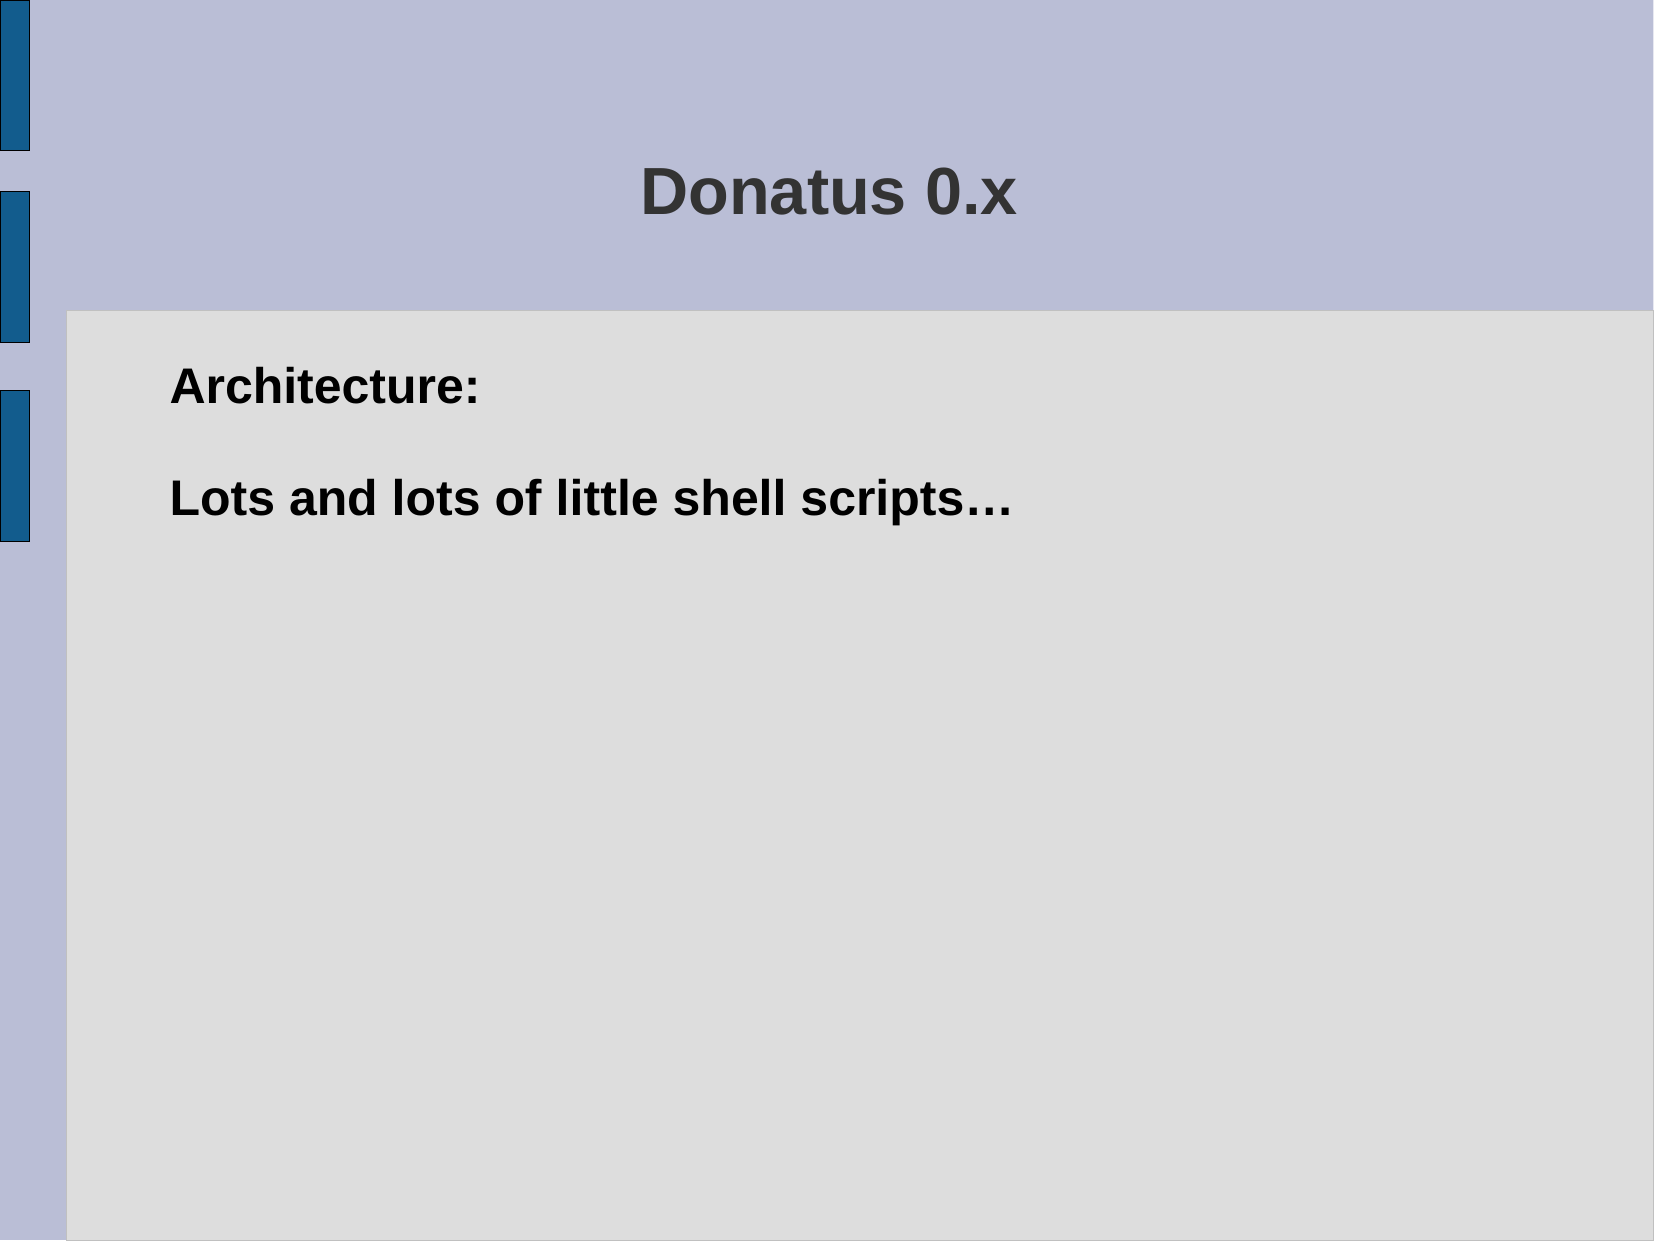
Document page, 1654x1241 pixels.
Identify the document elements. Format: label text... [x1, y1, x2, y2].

title Donatus 0.x [123, 88, 1536, 296]
text_box Architecture: Lots and lots of little shell scripts… [154, 350, 1642, 1148]
